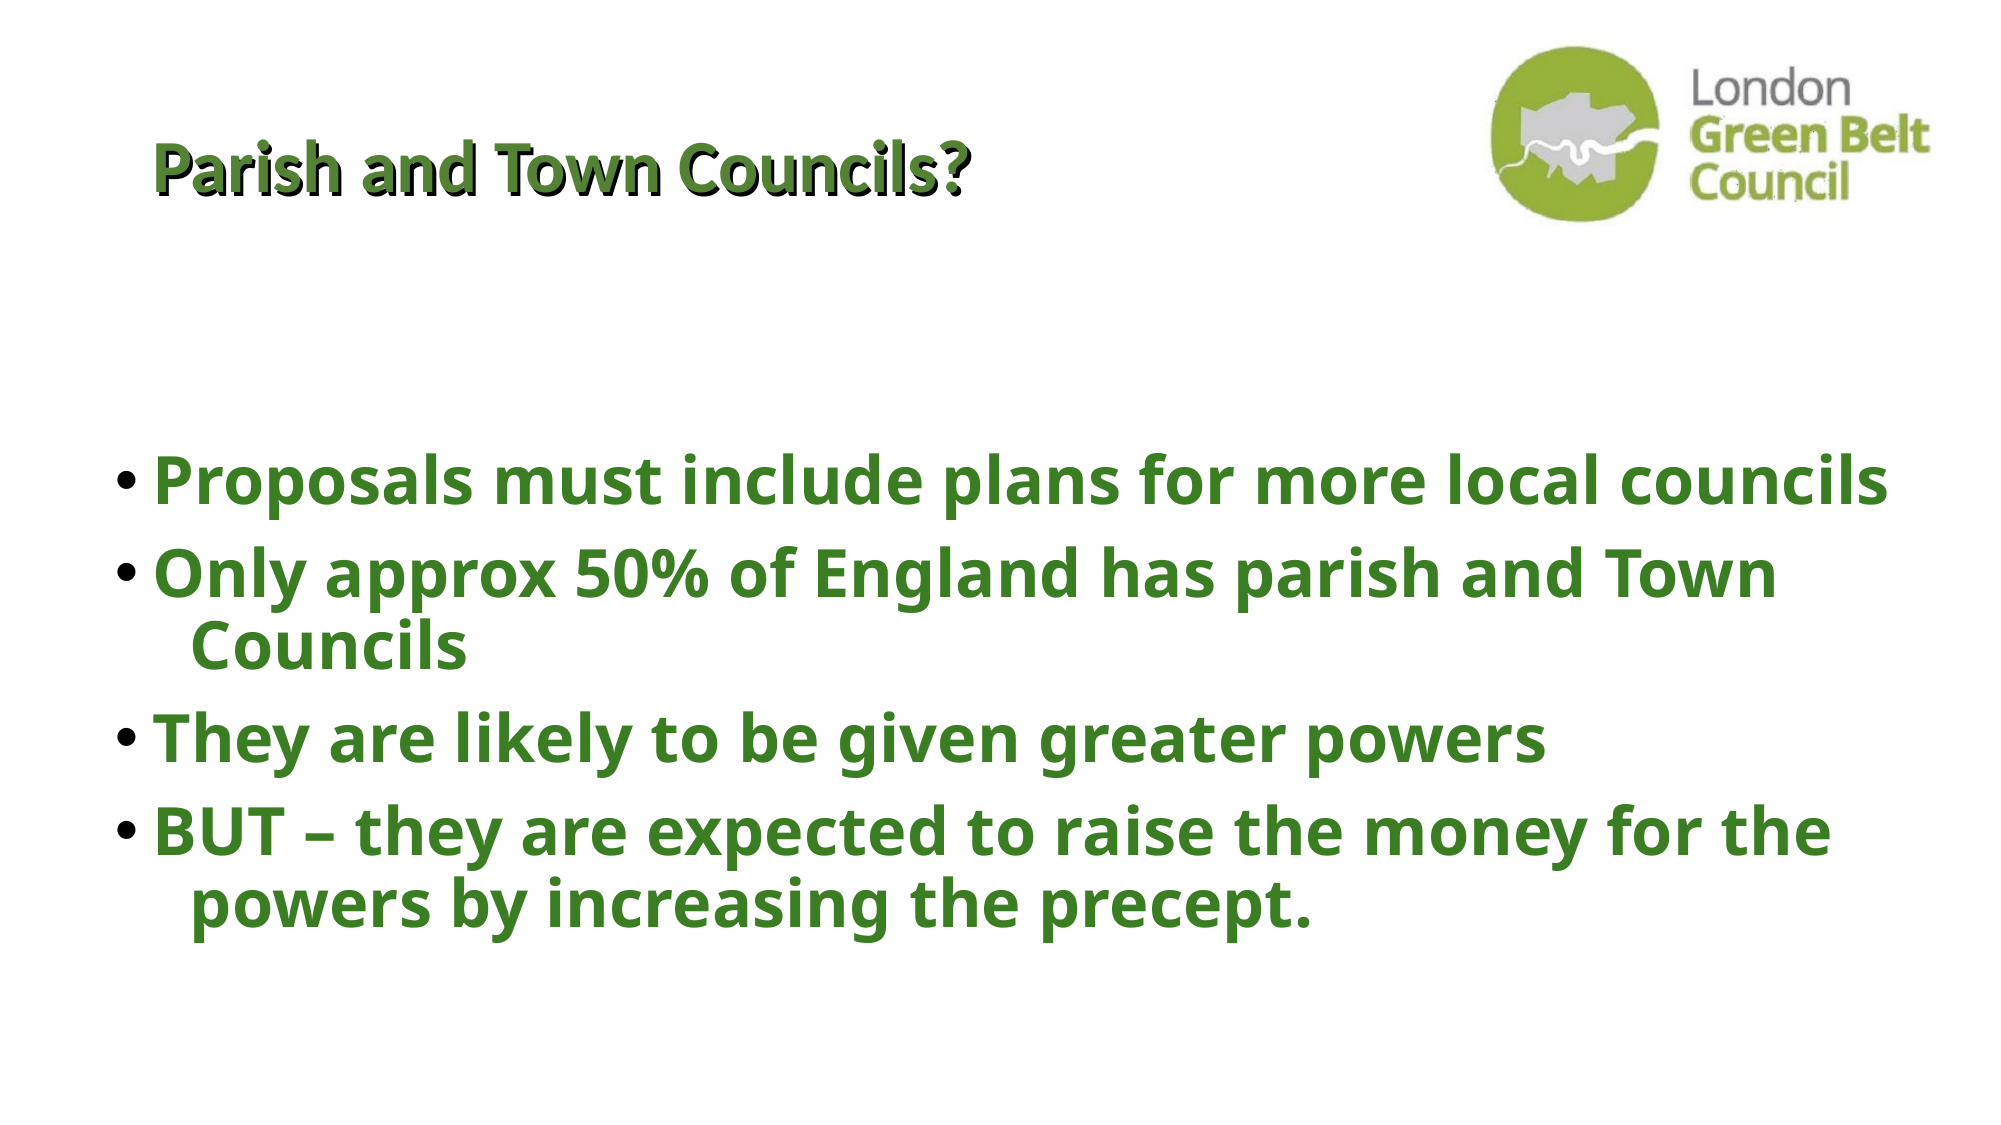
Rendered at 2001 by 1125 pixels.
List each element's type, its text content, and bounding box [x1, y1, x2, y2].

picture [1465, 38, 1971, 240]
title Parish and Town Councils? [137, 59, 1863, 278]
list Proposals must include plans for more local councils Only approx 50% of England has parish and Town Councils They are likely to be given greater powers BUT – they are expected to raise the money for the powers by increasing the precept. [99, 439, 1940, 1125]
